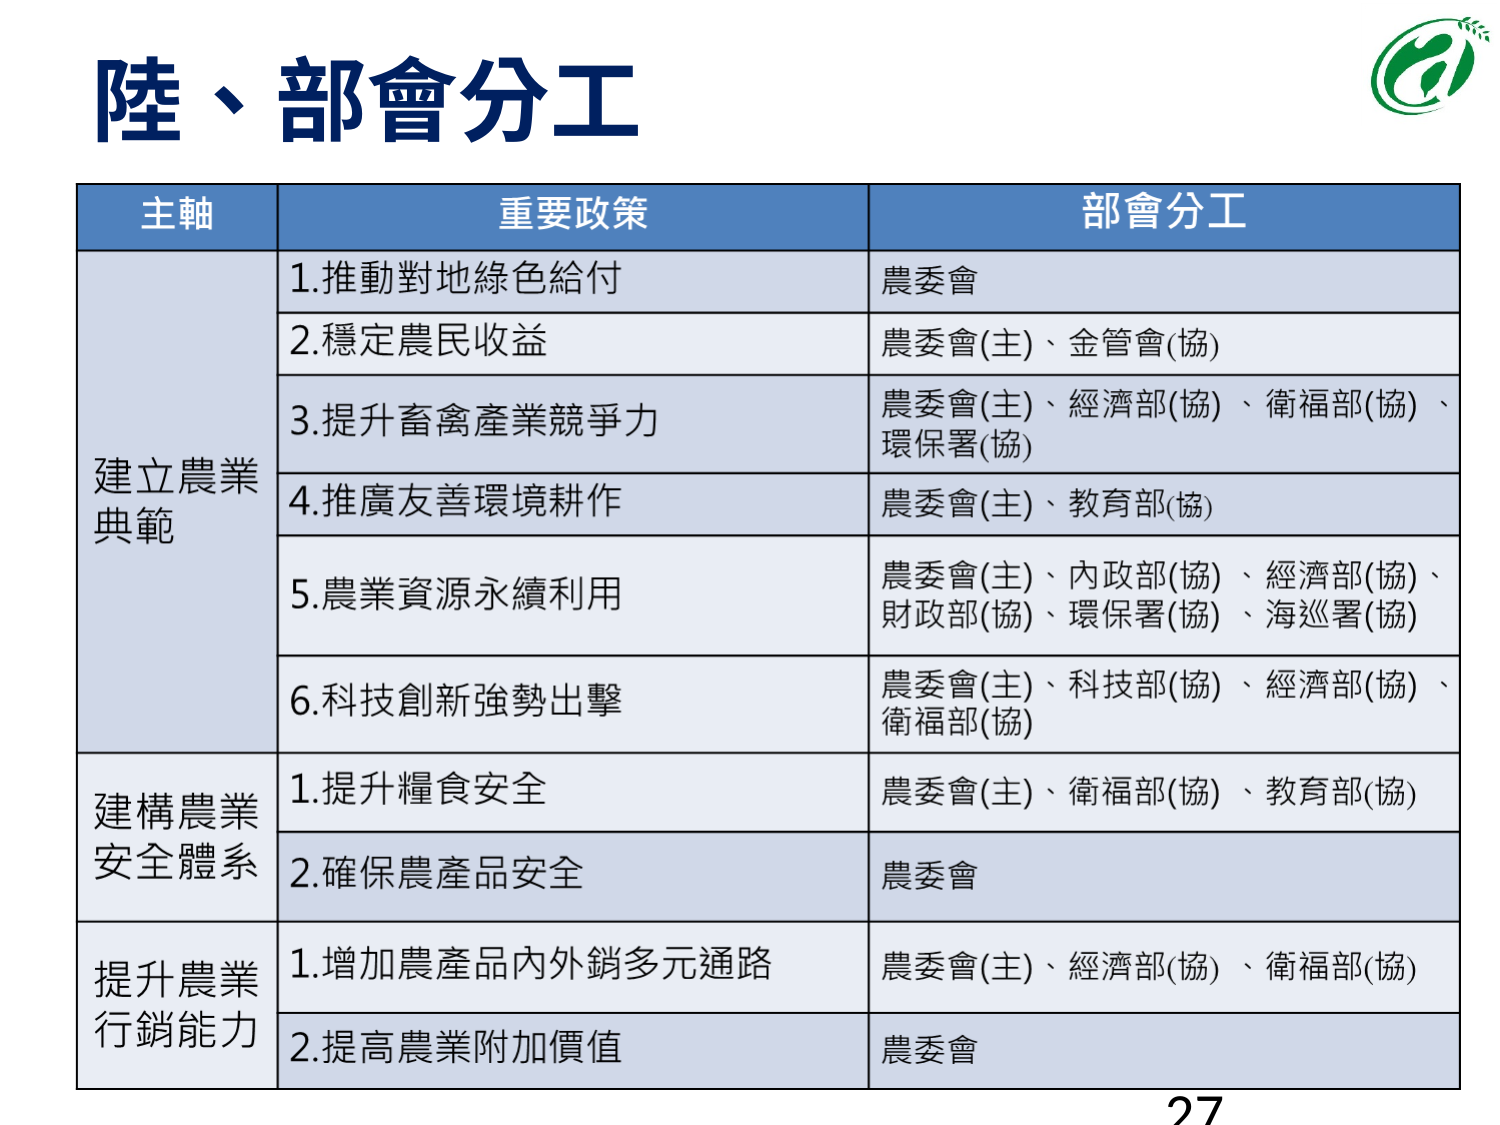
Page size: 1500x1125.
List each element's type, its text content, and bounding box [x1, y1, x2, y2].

picture [1361, 3, 1497, 126]
title 陸、部會分工 [76, 23, 1427, 173]
picture [66, 174, 1482, 1094]
text_box [1149, 1068, 1500, 1125]
